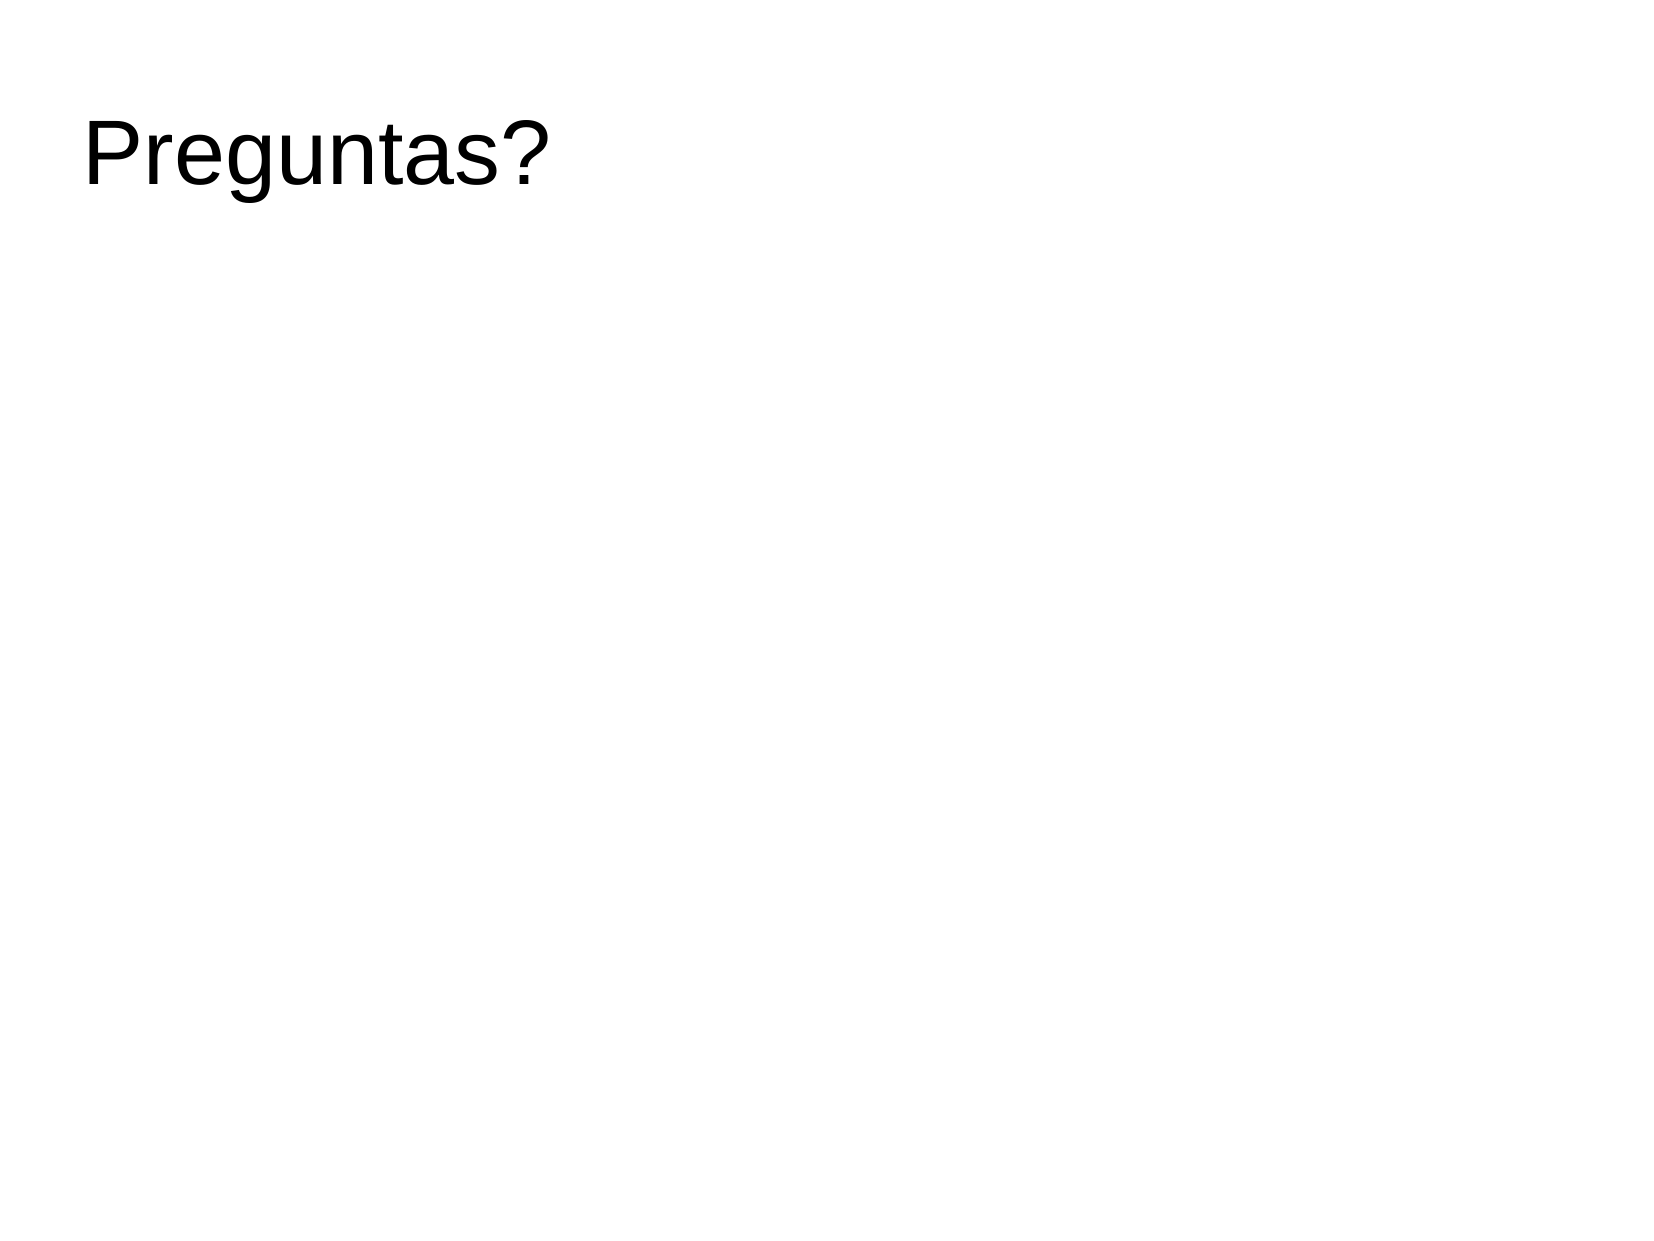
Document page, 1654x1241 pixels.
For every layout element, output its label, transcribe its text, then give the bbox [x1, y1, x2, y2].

title Preguntas? [82, 49, 1571, 257]
